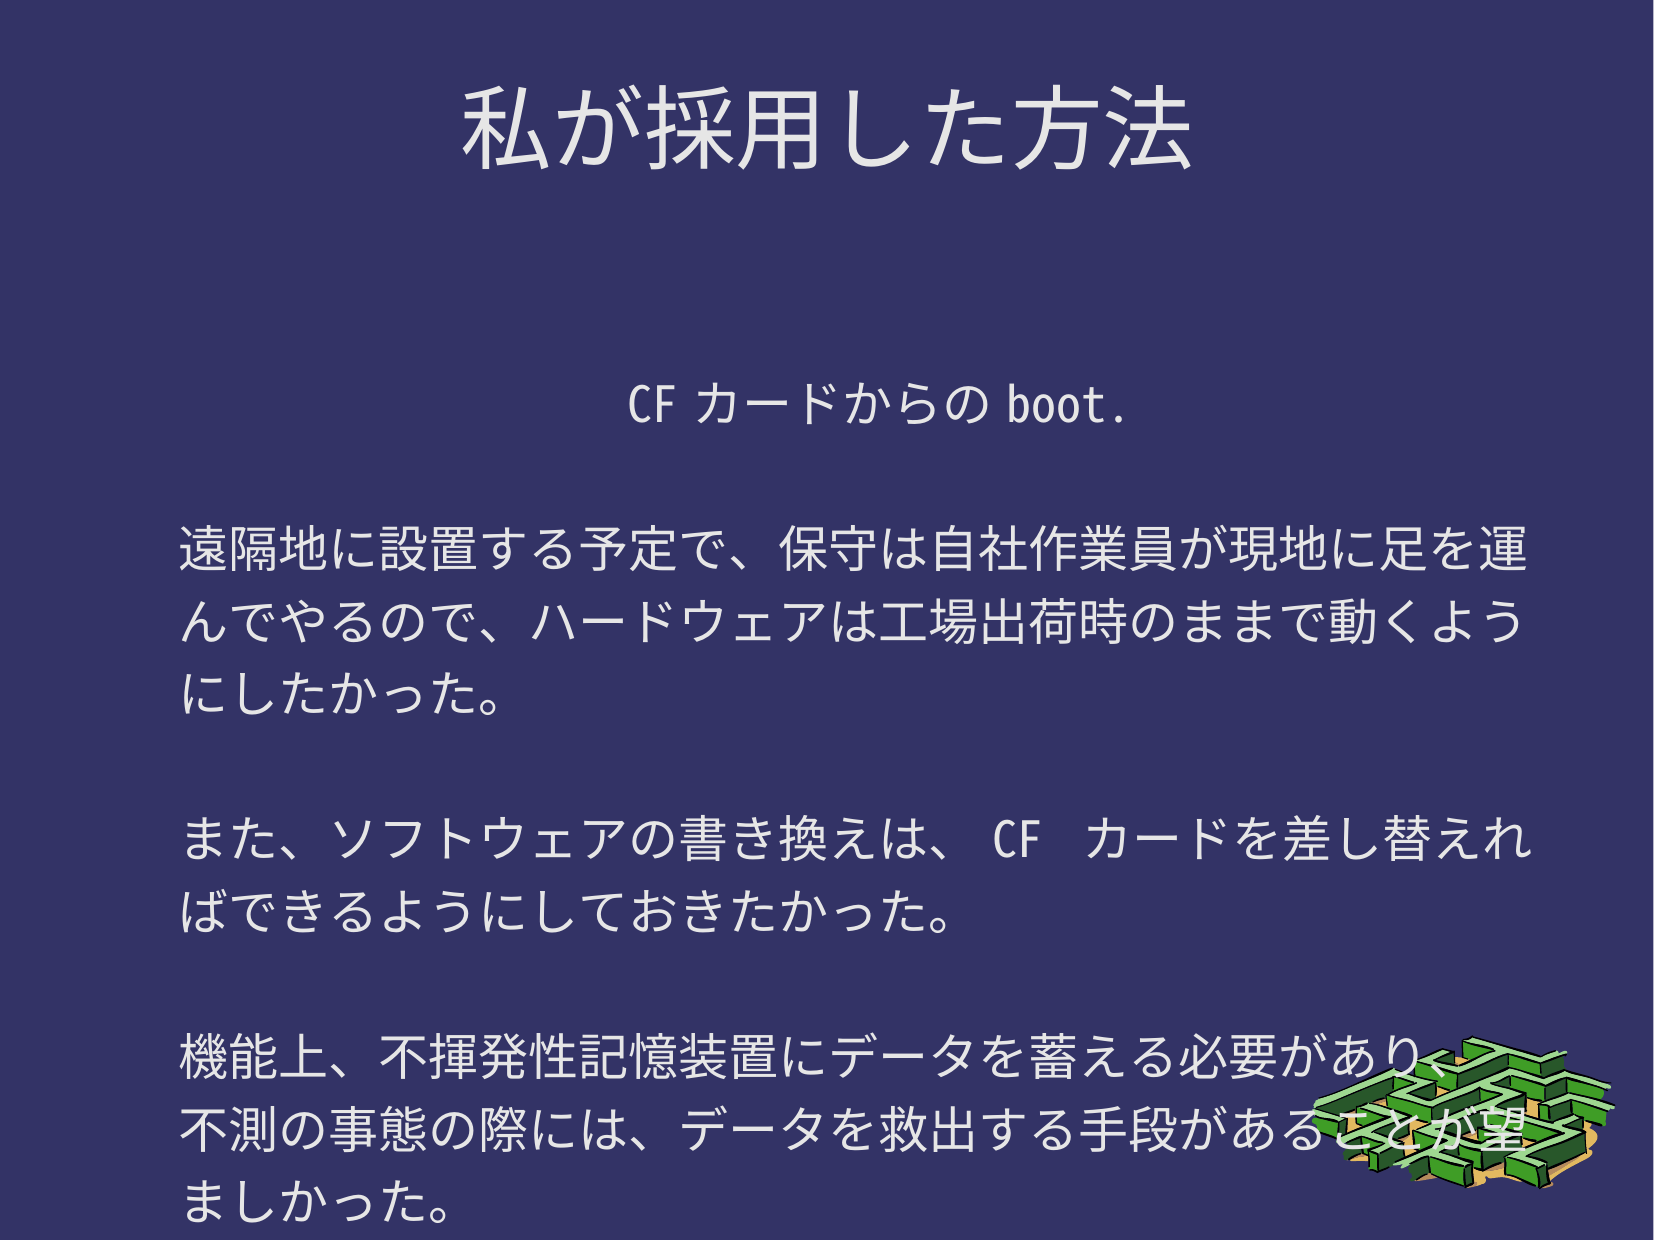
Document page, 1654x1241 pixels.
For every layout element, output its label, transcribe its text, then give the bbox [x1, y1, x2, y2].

list CFカードからのboot. 遠隔地に設置する予定で、保守は自社作業員が現地に足を運んでやるので、ハードウェアは工場出荷時のままで動くようにしたかった。 また、ソフトウェアの書き換えは、CF カードを差し替えればできるようにしておきたかった。 機能上、不揮発性記憶装置にデータを蓄える必要があり、 不測の事態の際には、データを救出する手段があることが望ましかった。 [178, 364, 1570, 1147]
title 私が採用した方法 [121, 19, 1534, 227]
